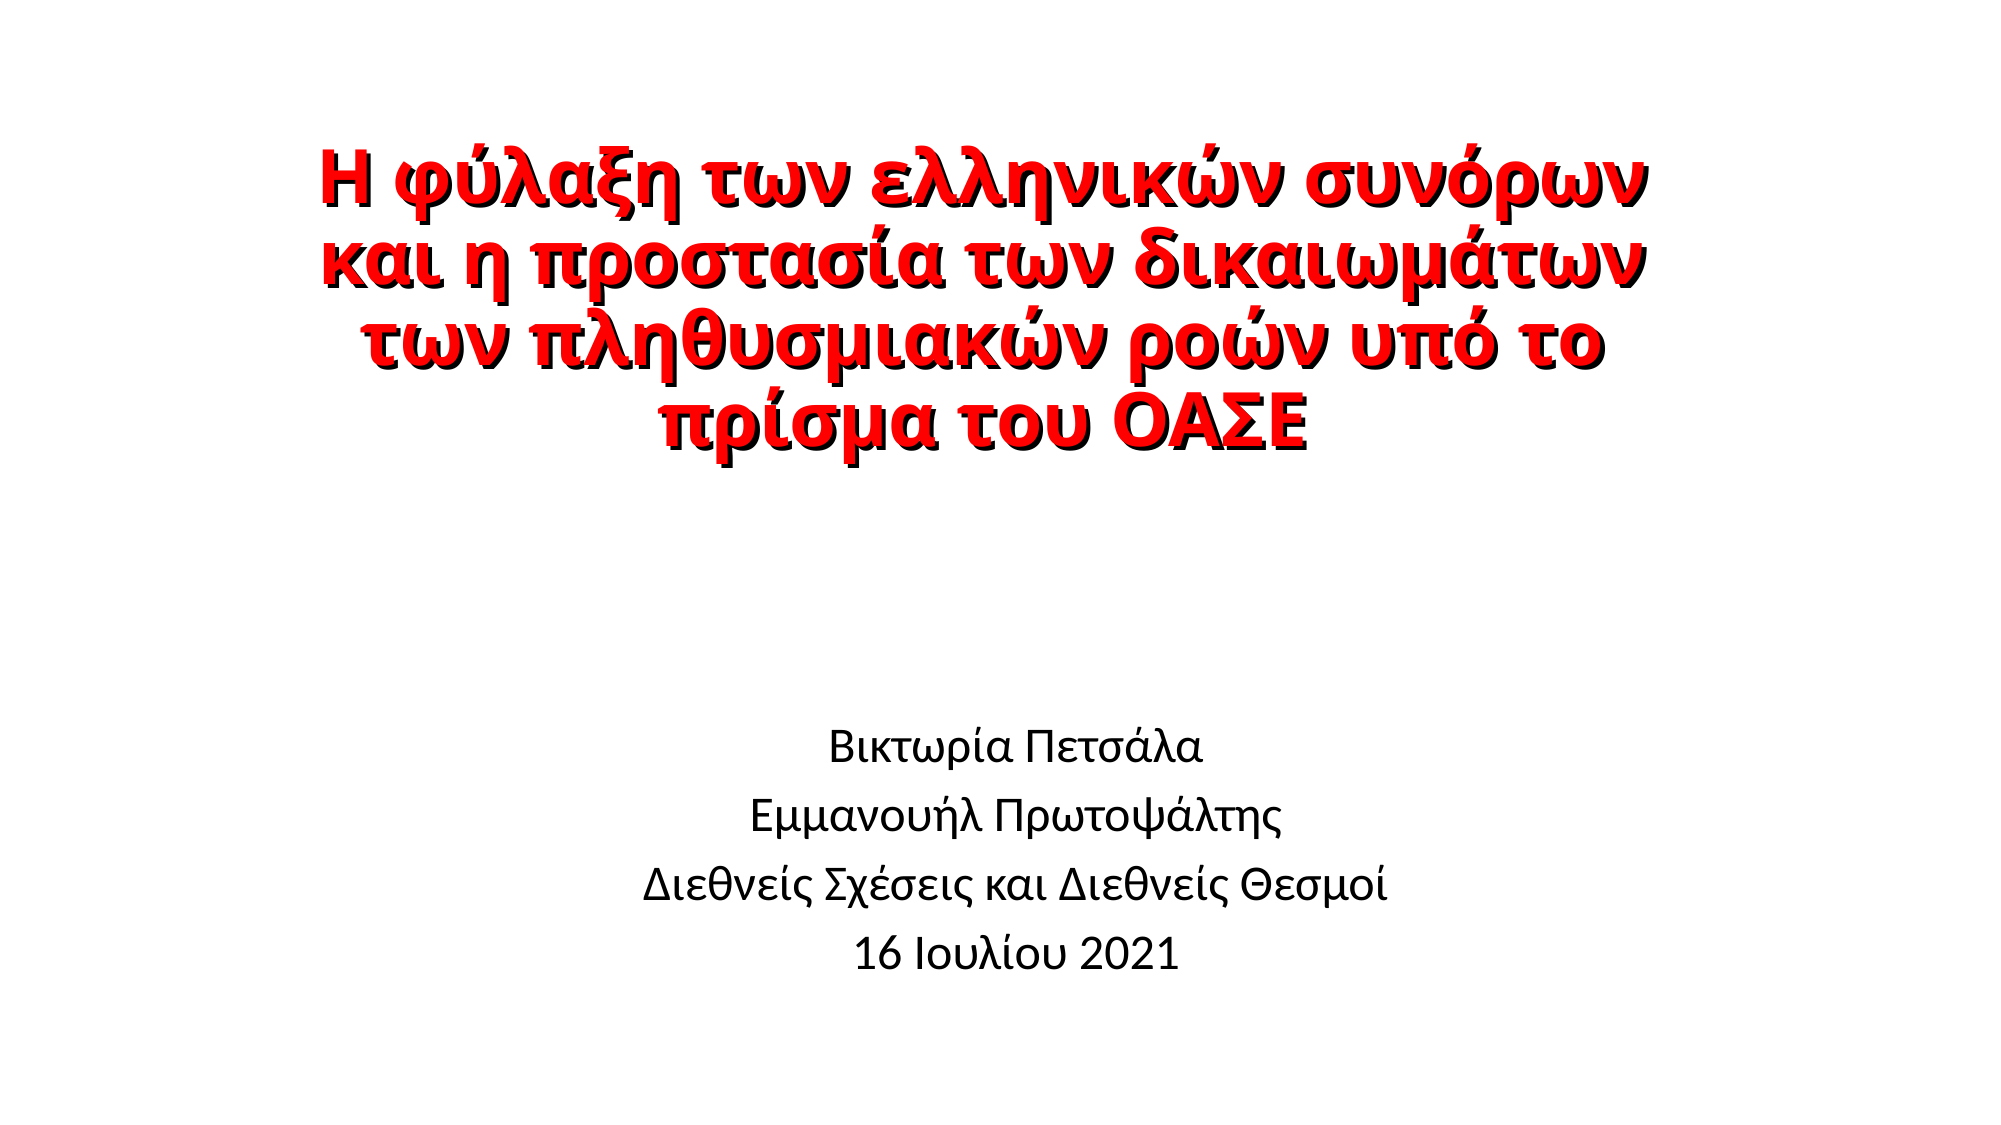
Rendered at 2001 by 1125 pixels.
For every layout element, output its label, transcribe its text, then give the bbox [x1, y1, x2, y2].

subtitle Βικτωρία Πετσάλα Εμμανουήλ Πρωτοψάλτης Διεθνείς Σχέσεις και Διεθνείς Θεσμοί 16 Ιουλίου 2021 [265, 716, 1766, 989]
title Η φύλαξη των ελληνικών συνόρων και η προστασία των δικαιωμάτων των πληθυσμιακών ροών υπό το πρίσμα του ΟΑΣΕ [232, 78, 1733, 470]
